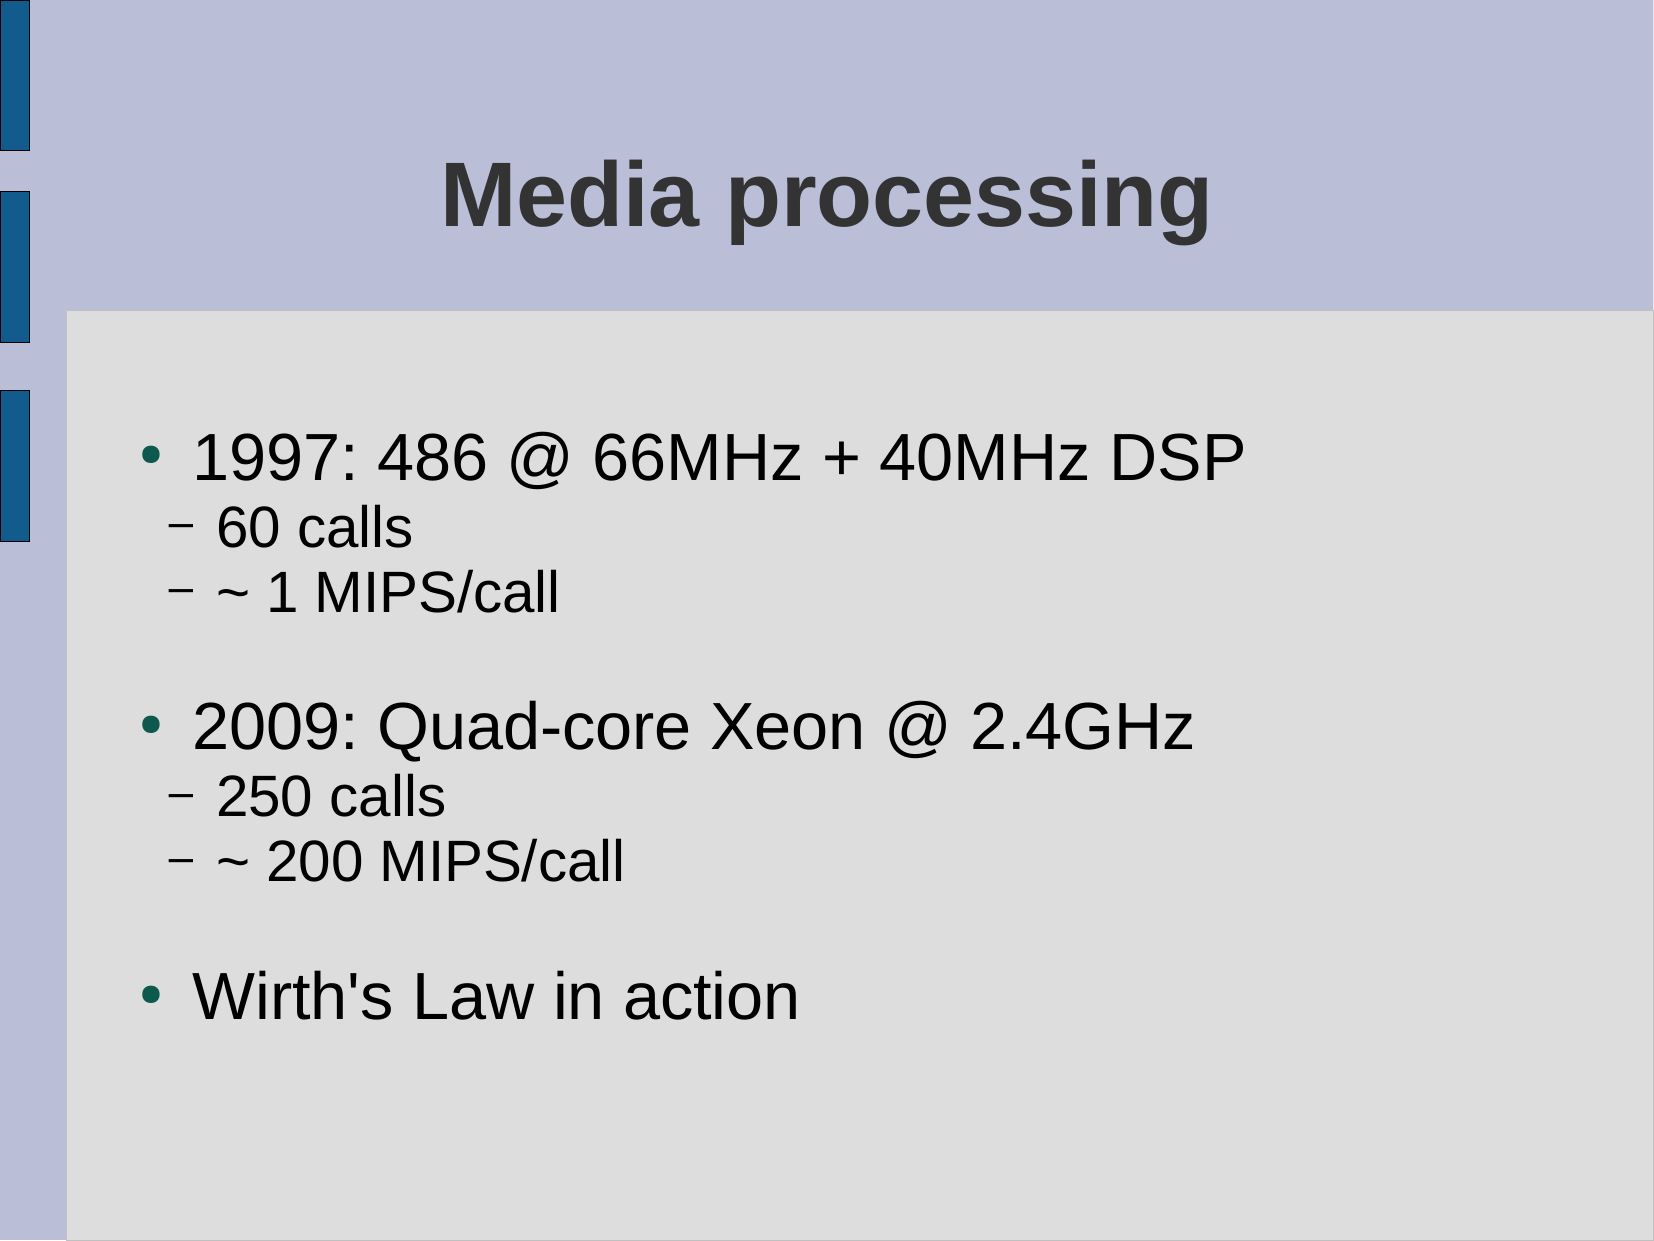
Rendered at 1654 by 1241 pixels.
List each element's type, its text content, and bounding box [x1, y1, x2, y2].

list 1997: 486 @ 66MHz + 40MHz DSP 60 calls ~ 1 MIPS/call 2009: Quad-core Xeon @ 2.4GHz 250 calls ~ 200 MIPS/call Wirth's Law in action [121, 344, 1534, 1149]
title Media processing [121, 98, 1534, 291]
